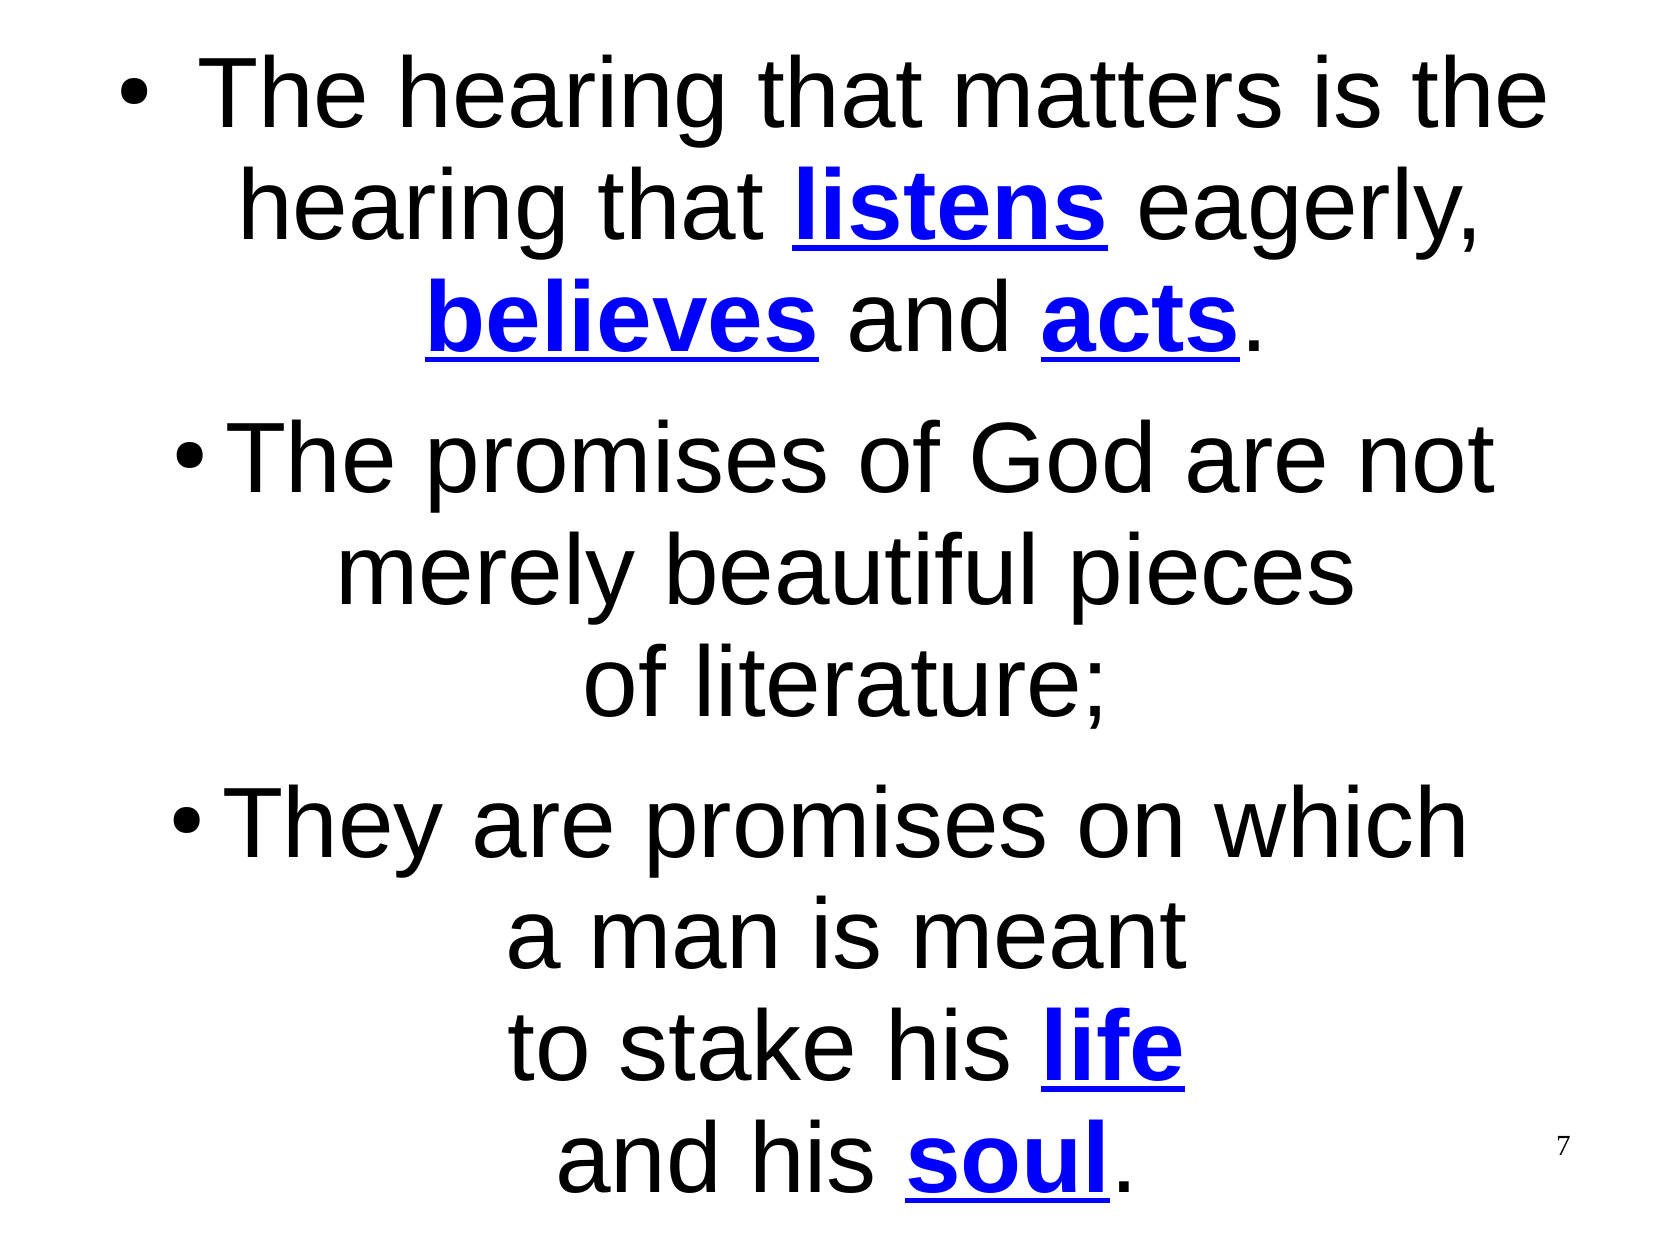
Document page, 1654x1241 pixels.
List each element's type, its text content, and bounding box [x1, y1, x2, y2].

list The hearing that matters is the hearing that listens eagerly, believes and acts. The promises of God are not merely beautiful pieces of literature; They are promises on which a man is meant to stake his life and his soul. [37, 37, 1613, 1238]
